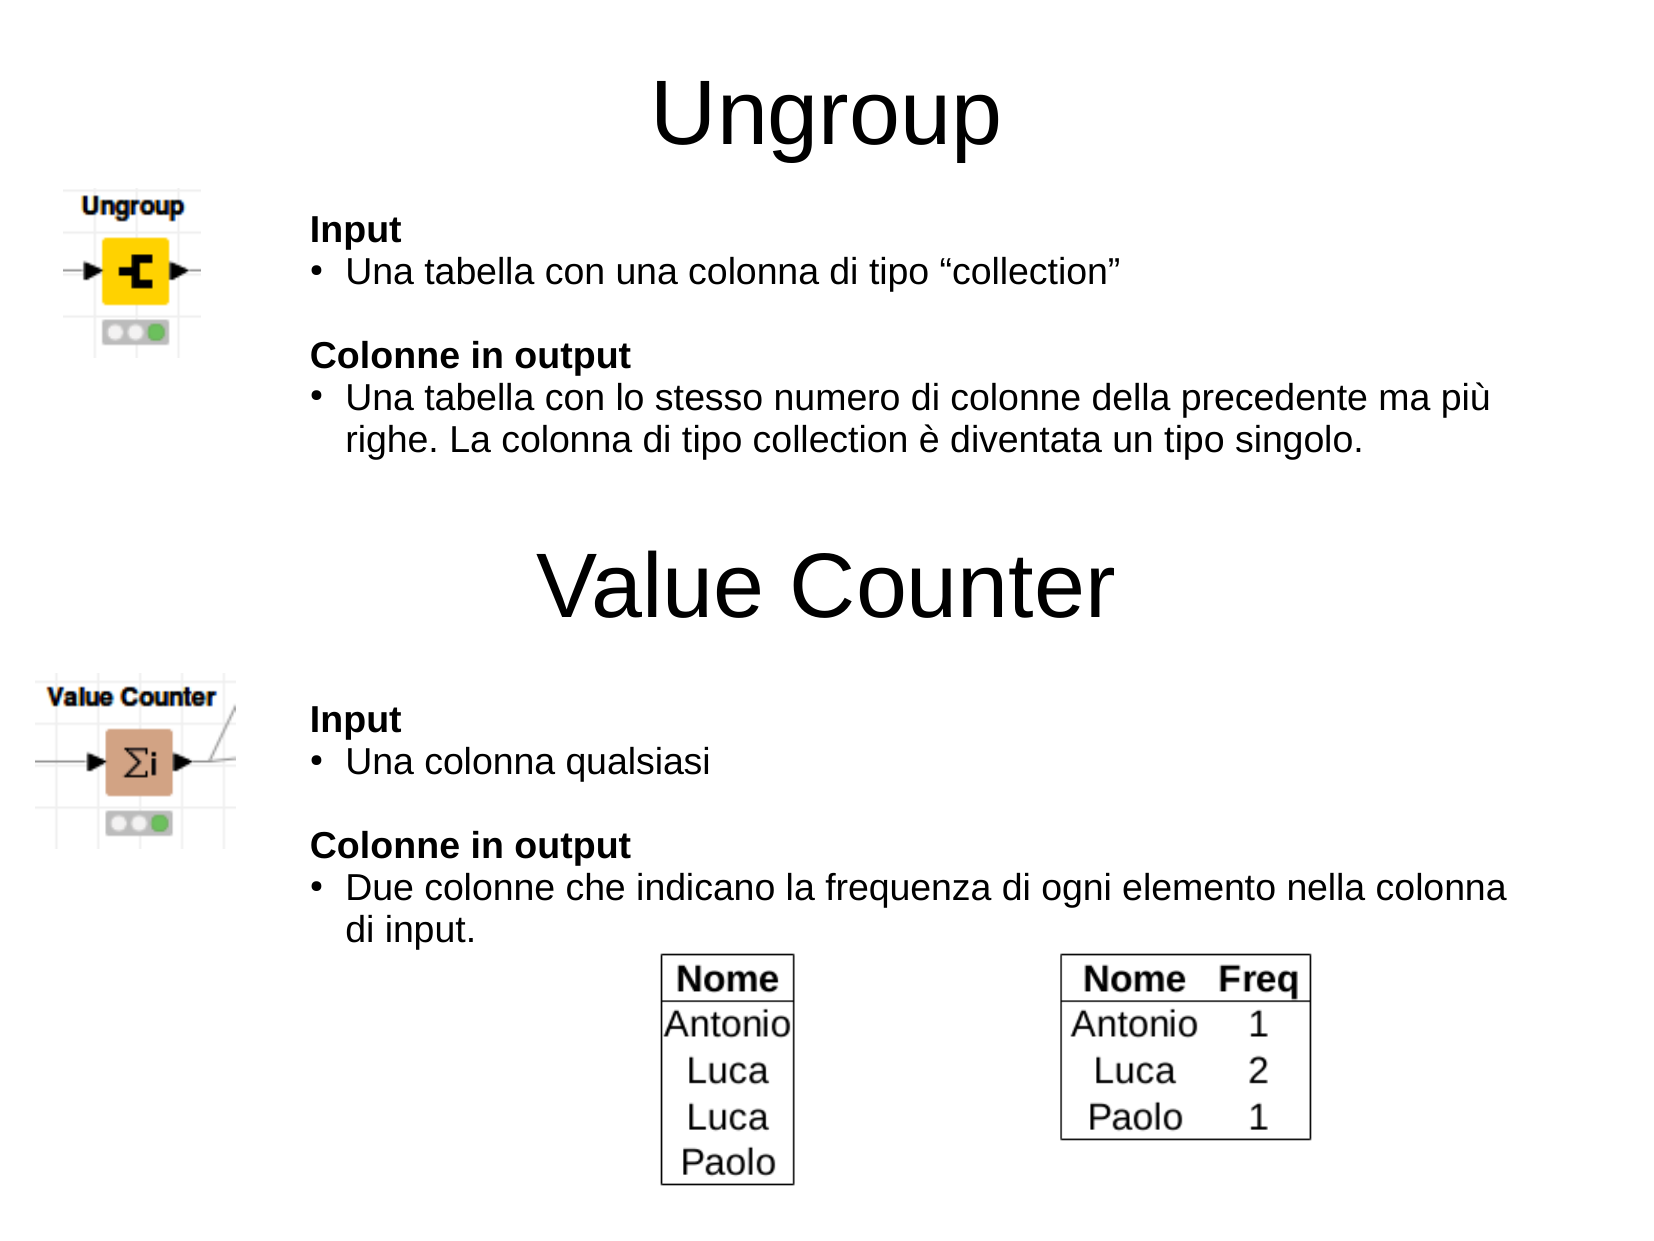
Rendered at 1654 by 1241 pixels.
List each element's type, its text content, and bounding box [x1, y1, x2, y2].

text_box Input Una colonna qualsiasi Colonne in output Due colonne che indicano la frequenza di ogni elemento nella colonna di input. [295, 691, 1536, 958]
title Ungroup [82, 49, 1571, 178]
picture [637, 924, 1358, 1205]
title Value Counter [82, 521, 1571, 650]
text_box Input Una tabella con una colonna di tipo “collection” Colonne in output Una tabella con lo stesso numero di colonne della precedente ma più righe. La colonna di tipo collection è diventata un tipo singolo. [295, 200, 1536, 468]
picture [63, 188, 201, 358]
picture [35, 673, 236, 849]
